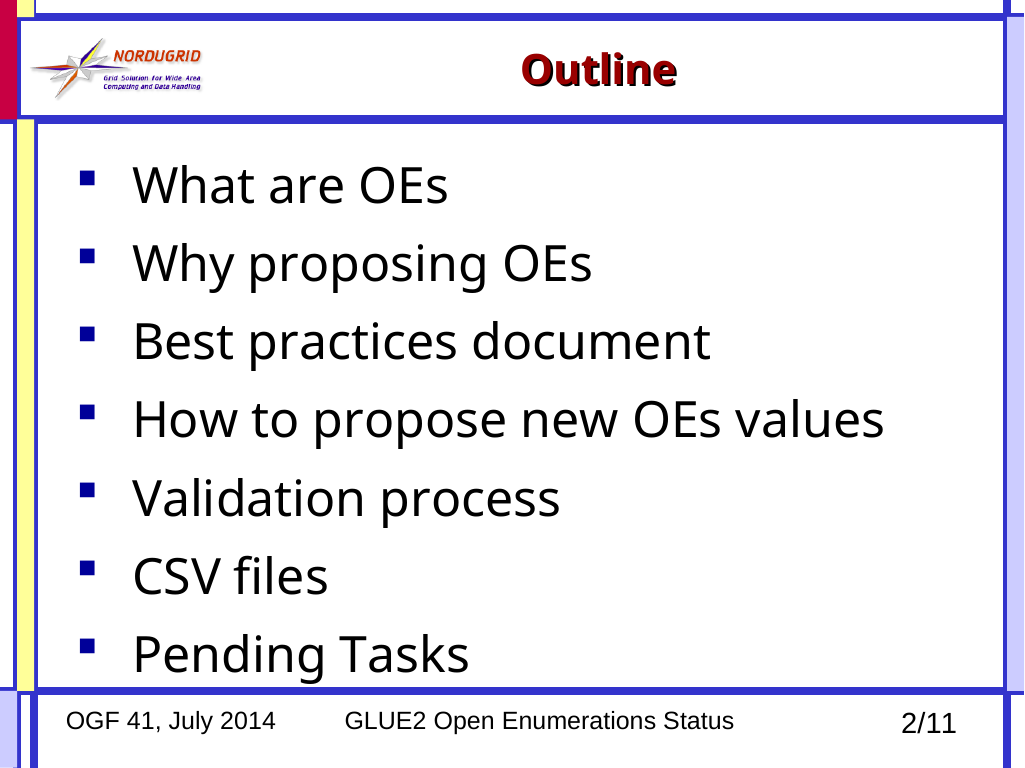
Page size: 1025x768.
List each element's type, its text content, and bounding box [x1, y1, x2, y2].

picture [27, 34, 205, 101]
list What are OEs Why proposing OEs Best practices document How to propose new OEs values Validation process CSV files Pending Tasks [37, 150, 960, 642]
title Outline [221, 11, 975, 125]
